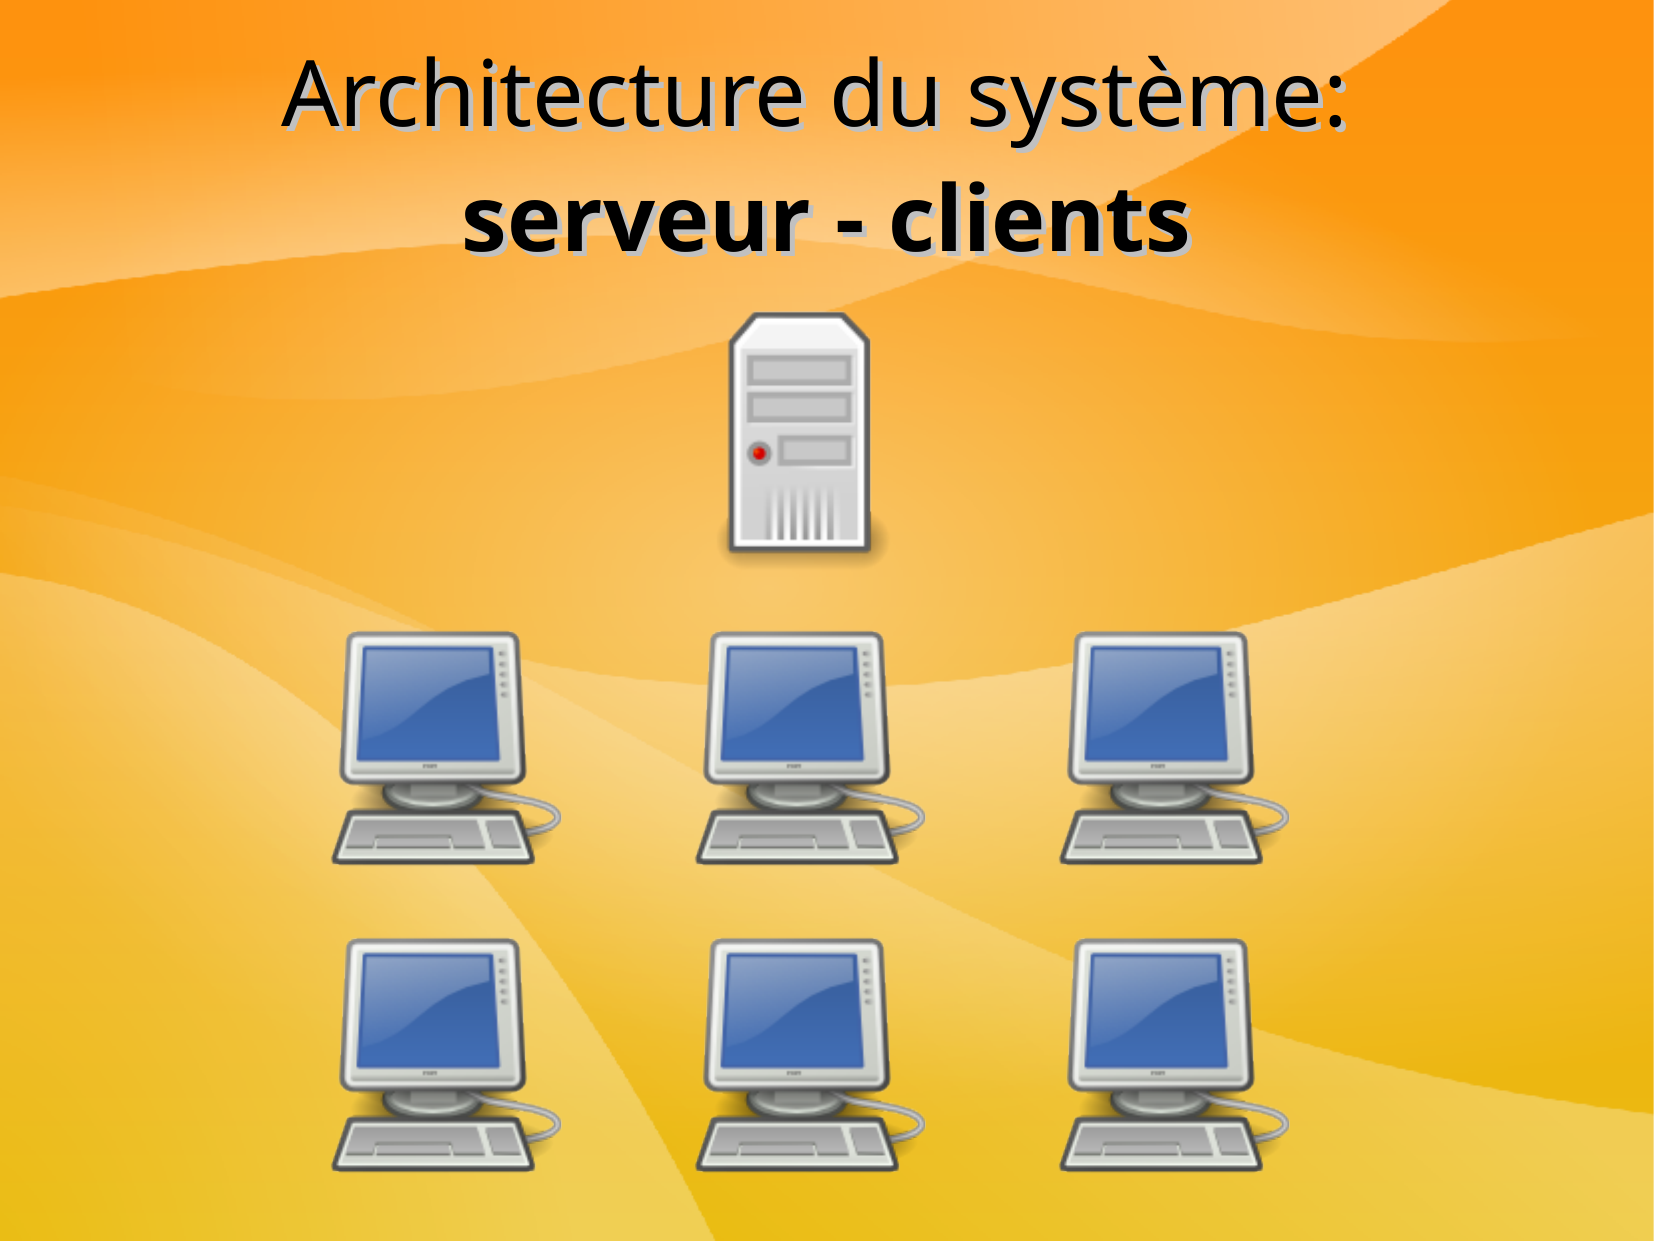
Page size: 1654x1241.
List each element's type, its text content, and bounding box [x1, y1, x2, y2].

title Architecture du système: serveur - clients [82, 24, 1571, 283]
picture [0, 0, 1654, 1241]
